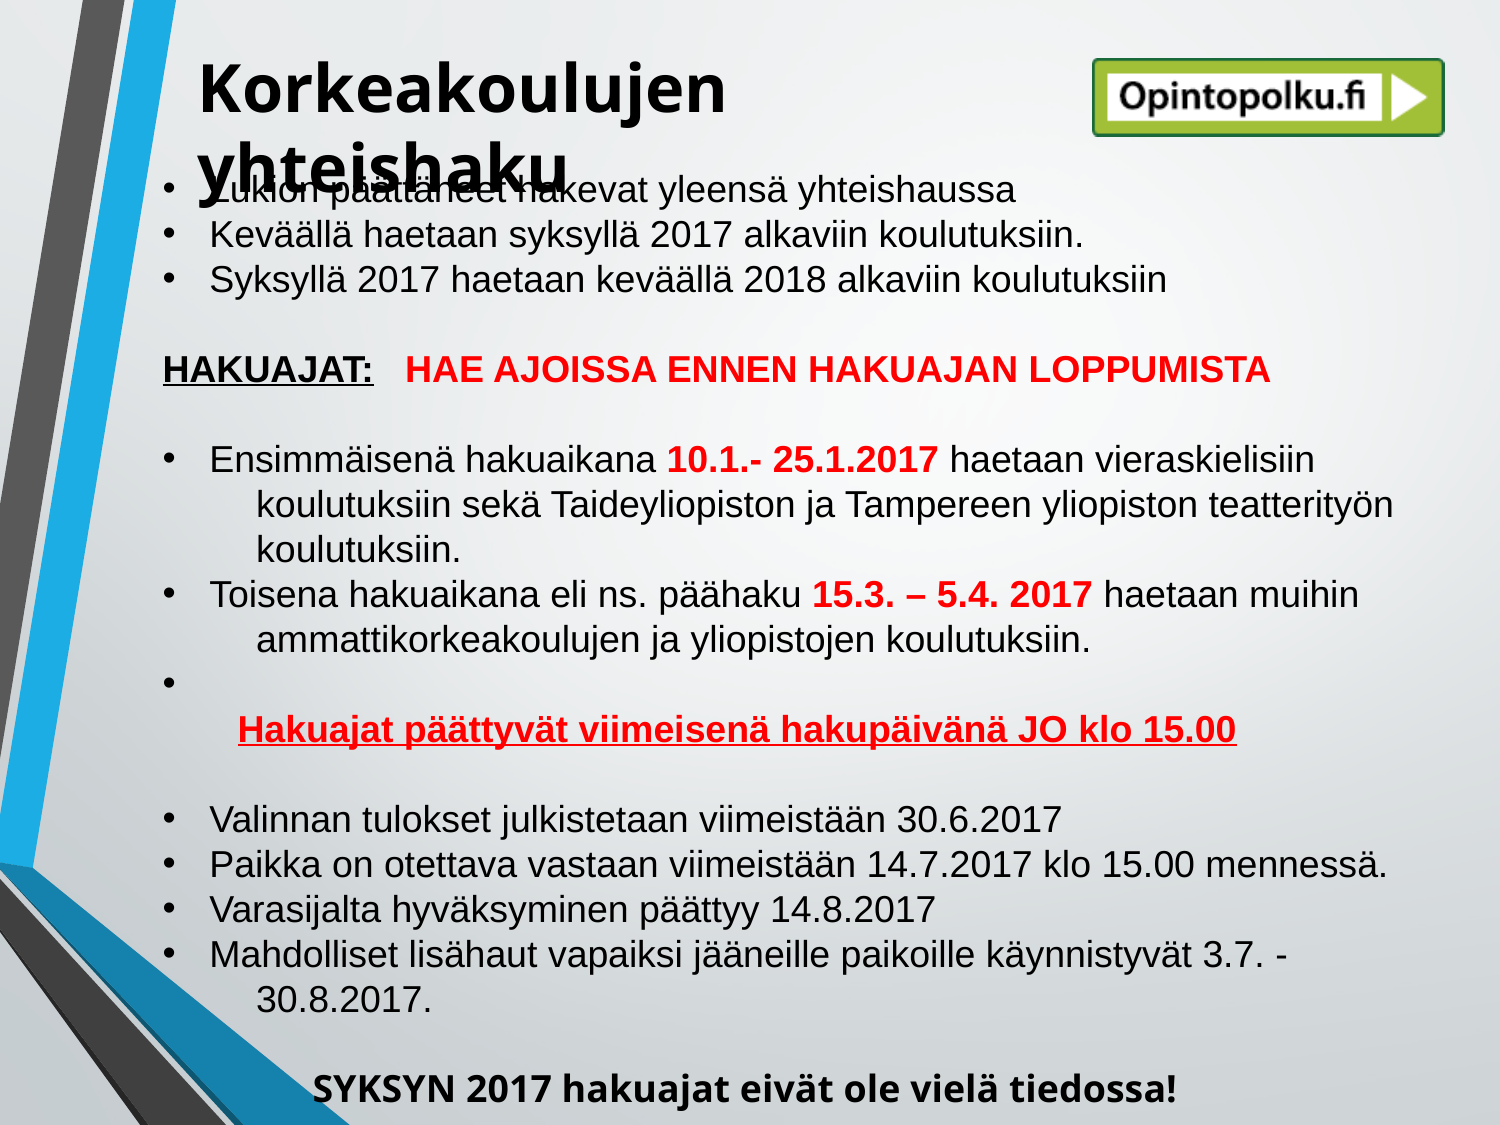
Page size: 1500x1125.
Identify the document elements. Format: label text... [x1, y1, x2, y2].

text_box Korkeakoulujen yhteishaku [183, 38, 1117, 157]
picture [1092, 58, 1445, 137]
text_box Lukion päättäneet hakevat yleensä yhteishaussa Keväällä haetaan syksyllä 2017 alkaviin koulutuksiin. Syksyllä 2017 haetaan keväällä 2018 alkaviin koulutuksiin HAKUAJAT: HAE AJOISSA ENNEN HAKUAJAN LOPPUMISTA Ensimmäisenä hakuaikana 10.1.- 25.1.2017 haetaan vieraskielisiin koulutuksiin sekä Taideyliopiston ja Tampereen yliopiston teatterityön koulutuksiin. Toisena hakuaikana eli ns. päähaku 15.3. – 5.4. 2017 haetaan muihin ammattikorkeakoulujen ja yliopistojen koulutuksiin. Hakuajat päättyvät viimeisenä hakupäivänä JO klo 15.00 Valinnan tulokset julkistetaan viimeistään 30.6.2017 Paikka on otettava vastaan viimeistään 14.7.2017 klo 15.00 mennessä. Varasijalta hyväksyminen päättyy 14.8.2017 Mahdolliset lisähaut vapaiksi jääneille paikoille käynnistyvät 3.7. - 30.8.2017. SYKSYN 2017 hakuajat eivät ole vielä tiedossa! [148, 157, 1444, 1117]
